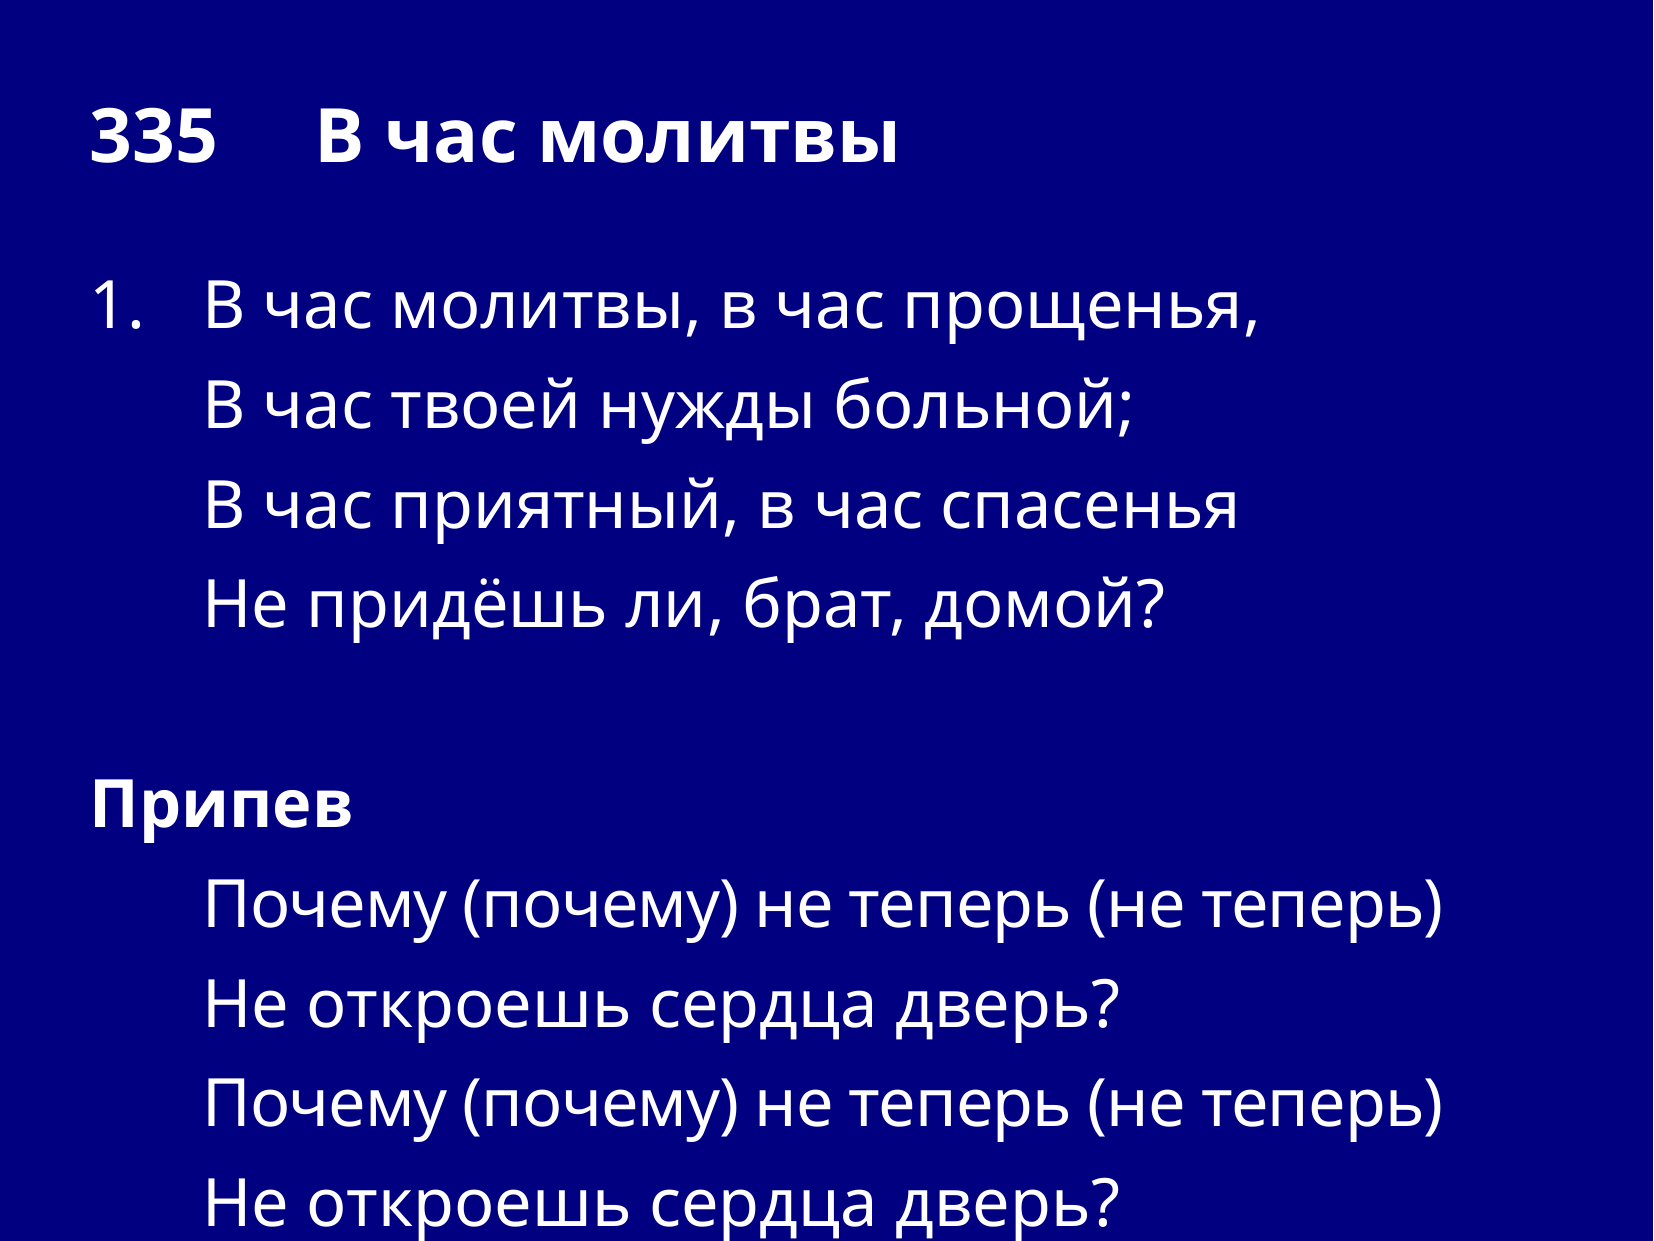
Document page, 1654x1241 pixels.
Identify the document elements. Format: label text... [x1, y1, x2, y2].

text_box 335 В час молитвы [75, 75, 1576, 188]
text_box 1. В час молитвы, в час прощенья, В час твоей нужды больной; В час приятный, в час спасенья Не придёшь ли, брат, домой? Припев Почему (почему) не теперь (не теперь) Не откроешь сердца дверь? Почему (почему) не теперь (не теперь) Не откроешь сердца дверь? [75, 150, 1653, 1163]
